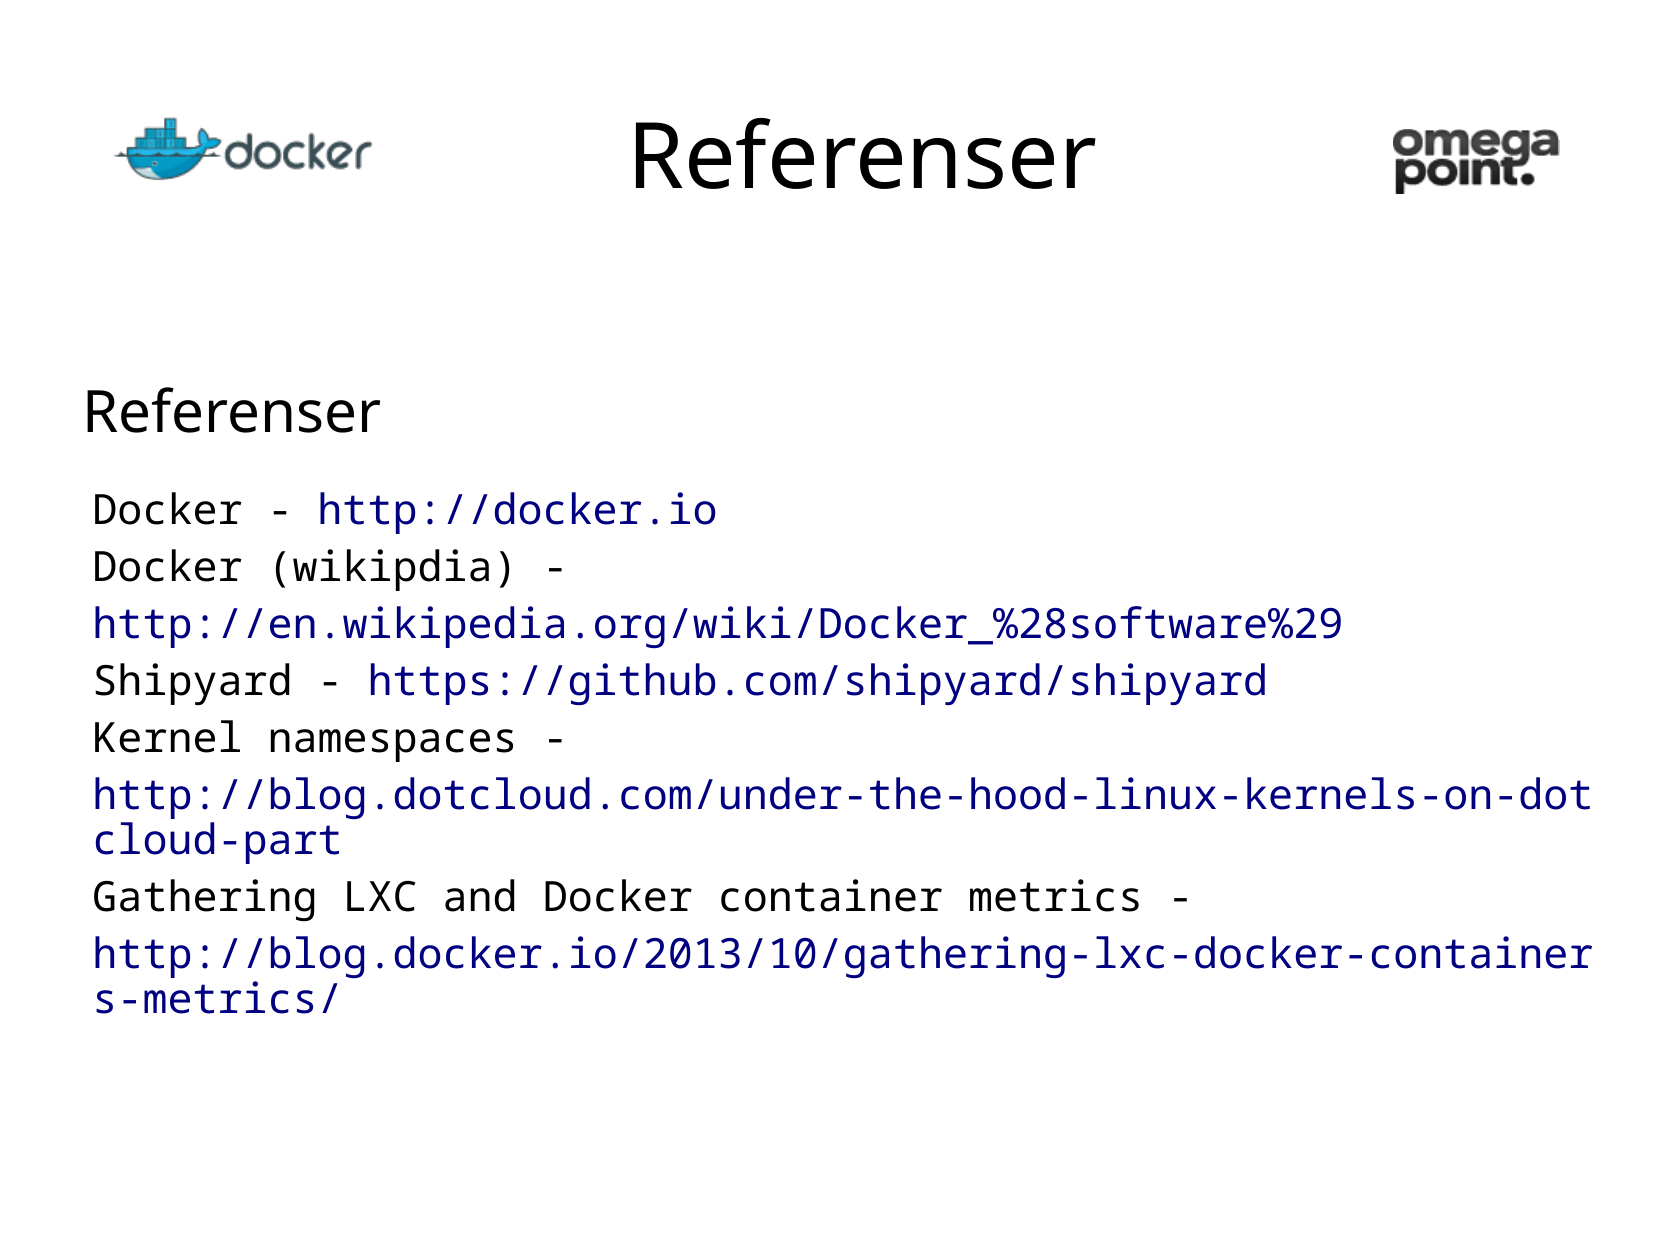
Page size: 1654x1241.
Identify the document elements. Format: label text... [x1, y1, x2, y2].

picture [99, 94, 390, 204]
list Referenser [82, 369, 1571, 472]
picture [1393, 129, 1560, 194]
text_box Docker - http://docker.io Docker (wikipdia) - http://en.wikipedia.org/wiki/Docker_%28software%29 Shipyard - https://github.com/shipyard/shipyard Kernel namespaces - http://blog.dotcloud.com/under-the-hood-linux-kernels-on-dotcloud-part Gathering LXC and Docker container metrics - http://blog.docker.io/2013/10/gathering-lxc-docker-containers-metrics/ [77, 472, 1619, 1175]
title Referenser [82, 49, 1571, 257]
